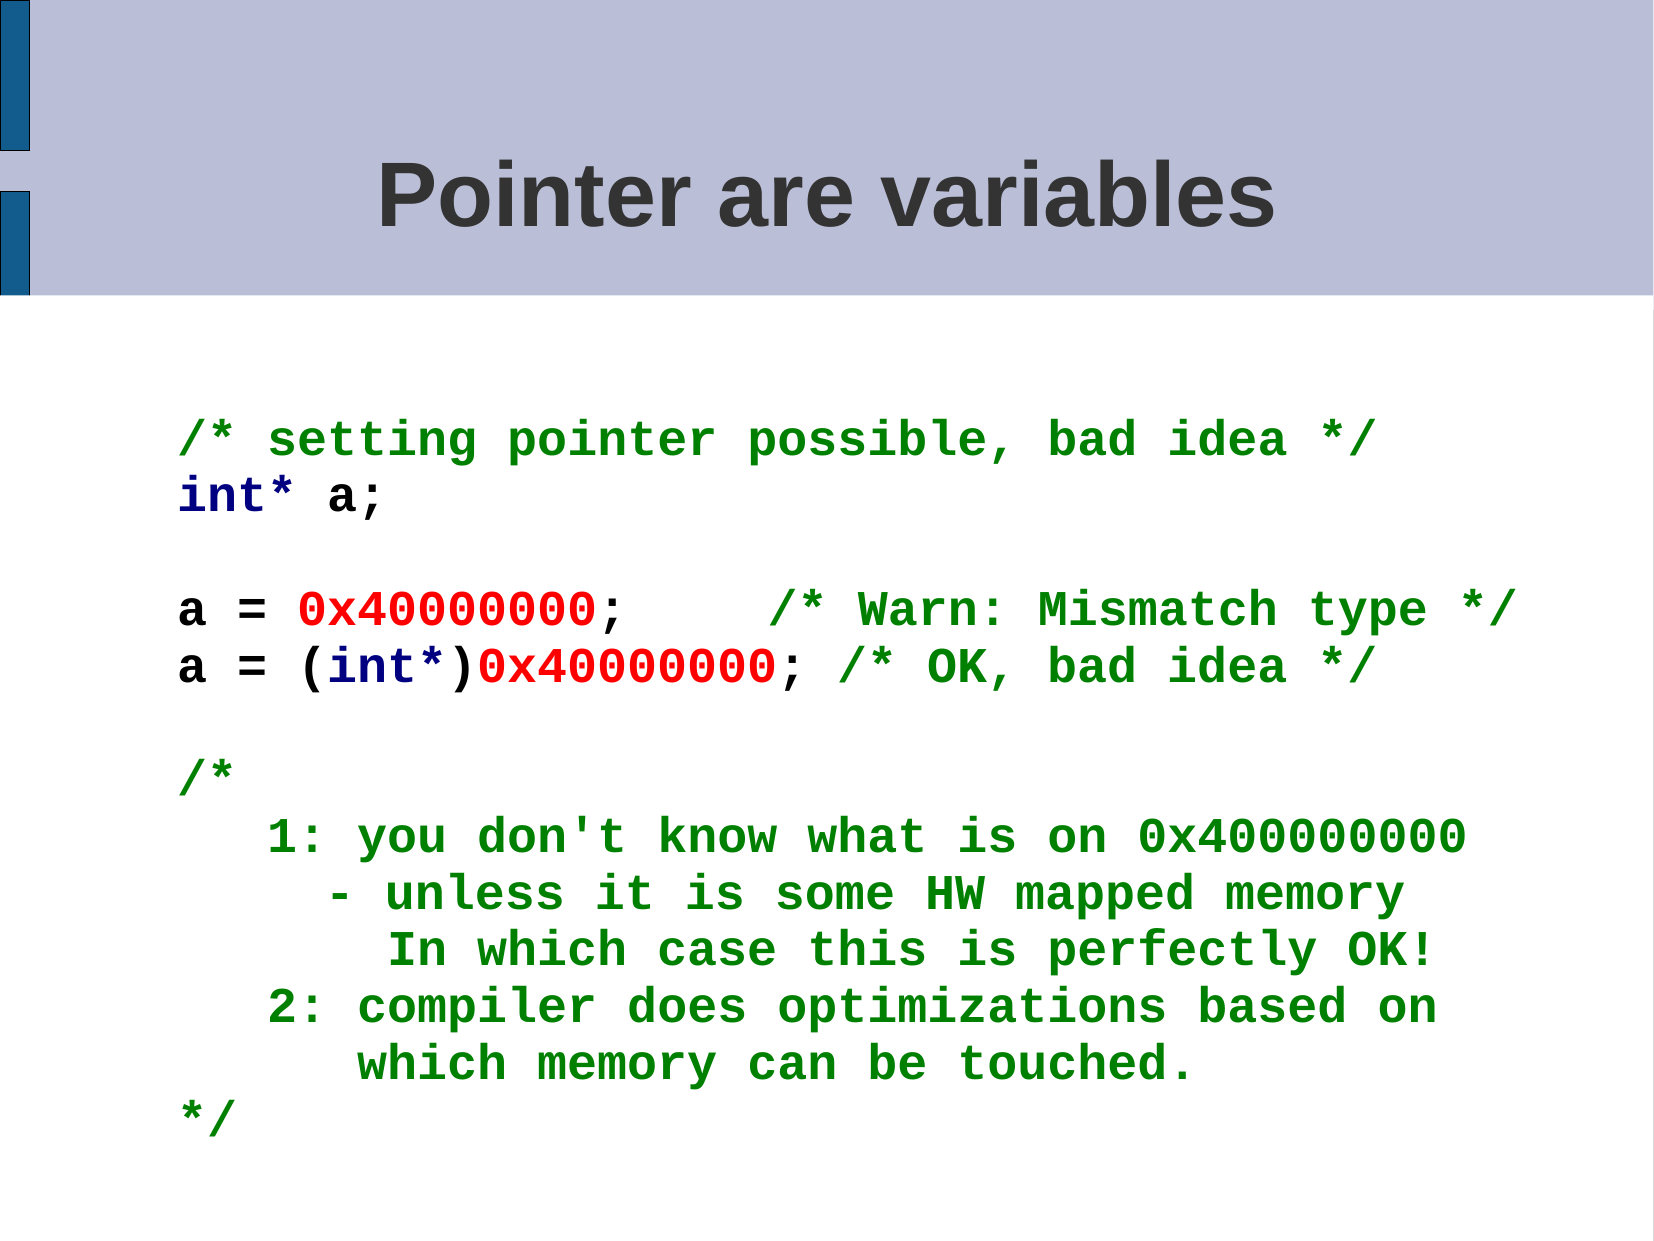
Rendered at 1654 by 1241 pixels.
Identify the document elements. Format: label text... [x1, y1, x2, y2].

text_box /* setting pointer possible, bad idea */ int* a; a = 0x40000000; /* Warn: Mismatch type */ a = (int*)0x40000000; /* OK, bad idea */ /* 1: you don't know what is on 0x400000000 - unless it is some HW mapped memory In which case this is perfectly OK! 2: compiler does optimizations based on which memory can be touched. */ [0, 295, 1654, 1241]
title Pointer are variables [121, 91, 1534, 295]
